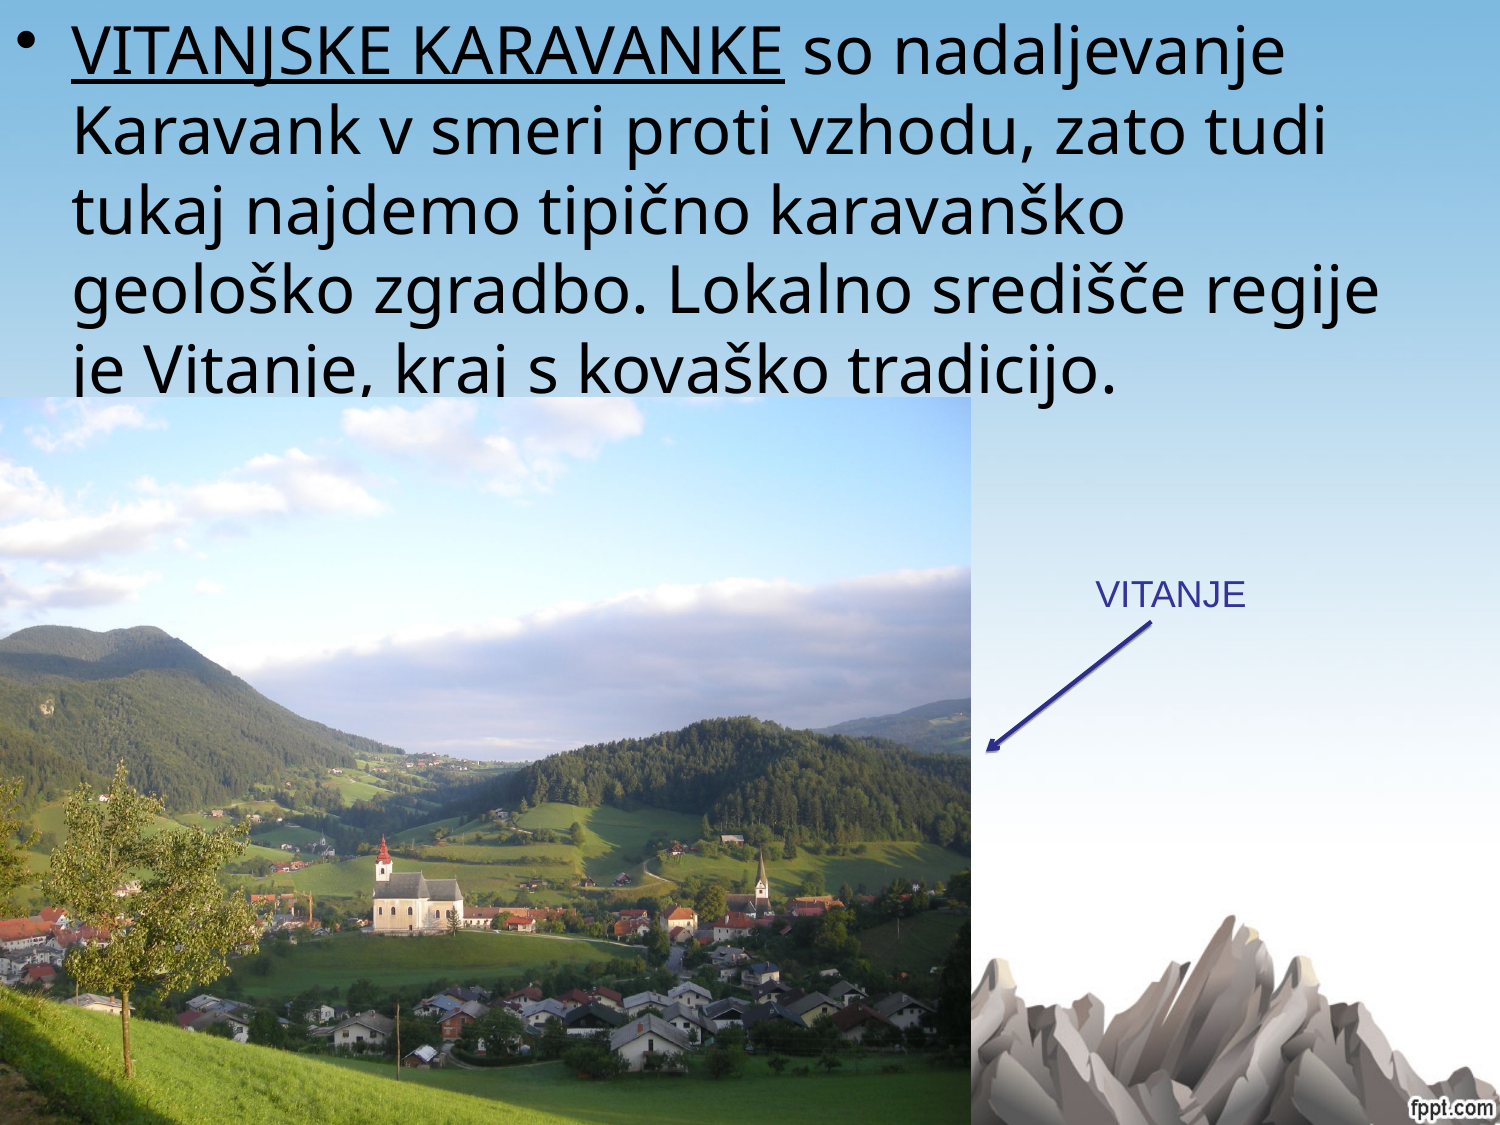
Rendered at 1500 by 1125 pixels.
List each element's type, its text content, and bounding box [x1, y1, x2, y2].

picture [0, 0, 1500, 1125]
text_box VITANJE [1080, 562, 1353, 623]
list VITANJSKE KARAVANKE so nadaljevanje Karavank v smeri proti vzhodu, zato tudi tukaj najdemo tipično karavanško geološko zgradbo. Lokalno središče regije je Vitanje, kraj s kovaško tradicijo. [0, 0, 1425, 1005]
